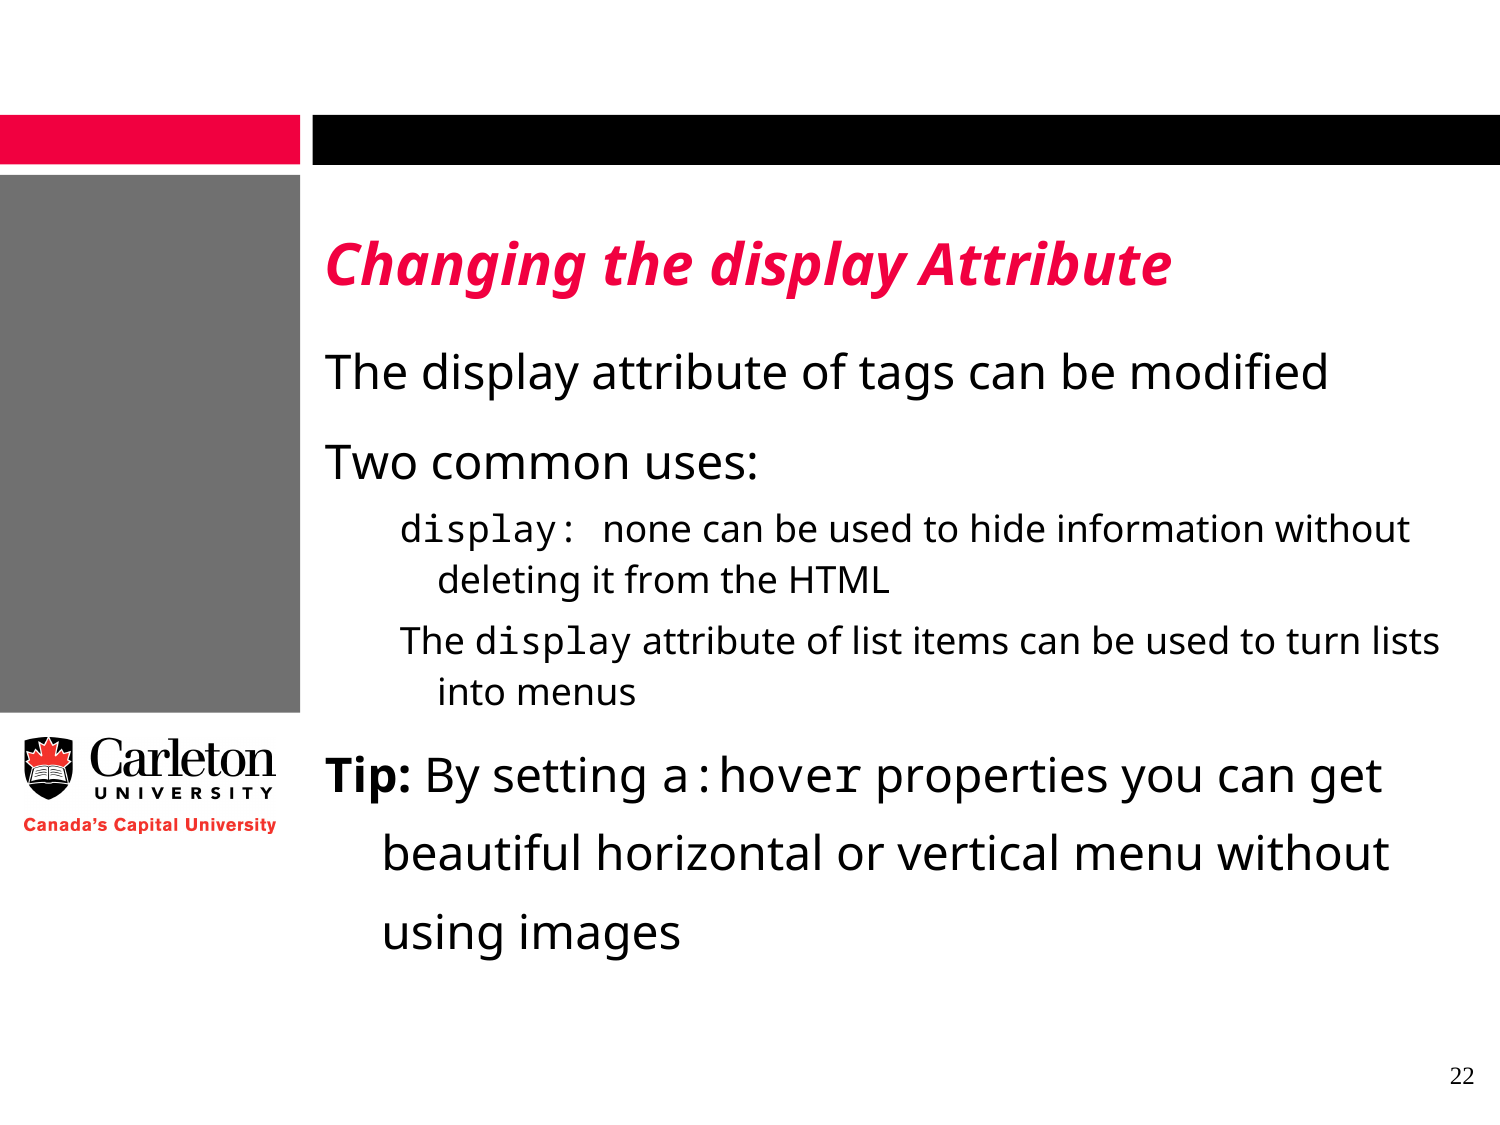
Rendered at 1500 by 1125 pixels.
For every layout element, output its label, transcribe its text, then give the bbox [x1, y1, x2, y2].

picture [24, 737, 276, 834]
title Changing the display Attribute [324, 194, 1450, 324]
list The display attribute of tags can be modified Two common uses: display: none can be used to hide information without deleting it from the HTML The display attribute of list items can be used to turn lists into menus Tip: By setting a:hover properties you can get beautiful horizontal or vertical menu without using images [324, 324, 1450, 1036]
